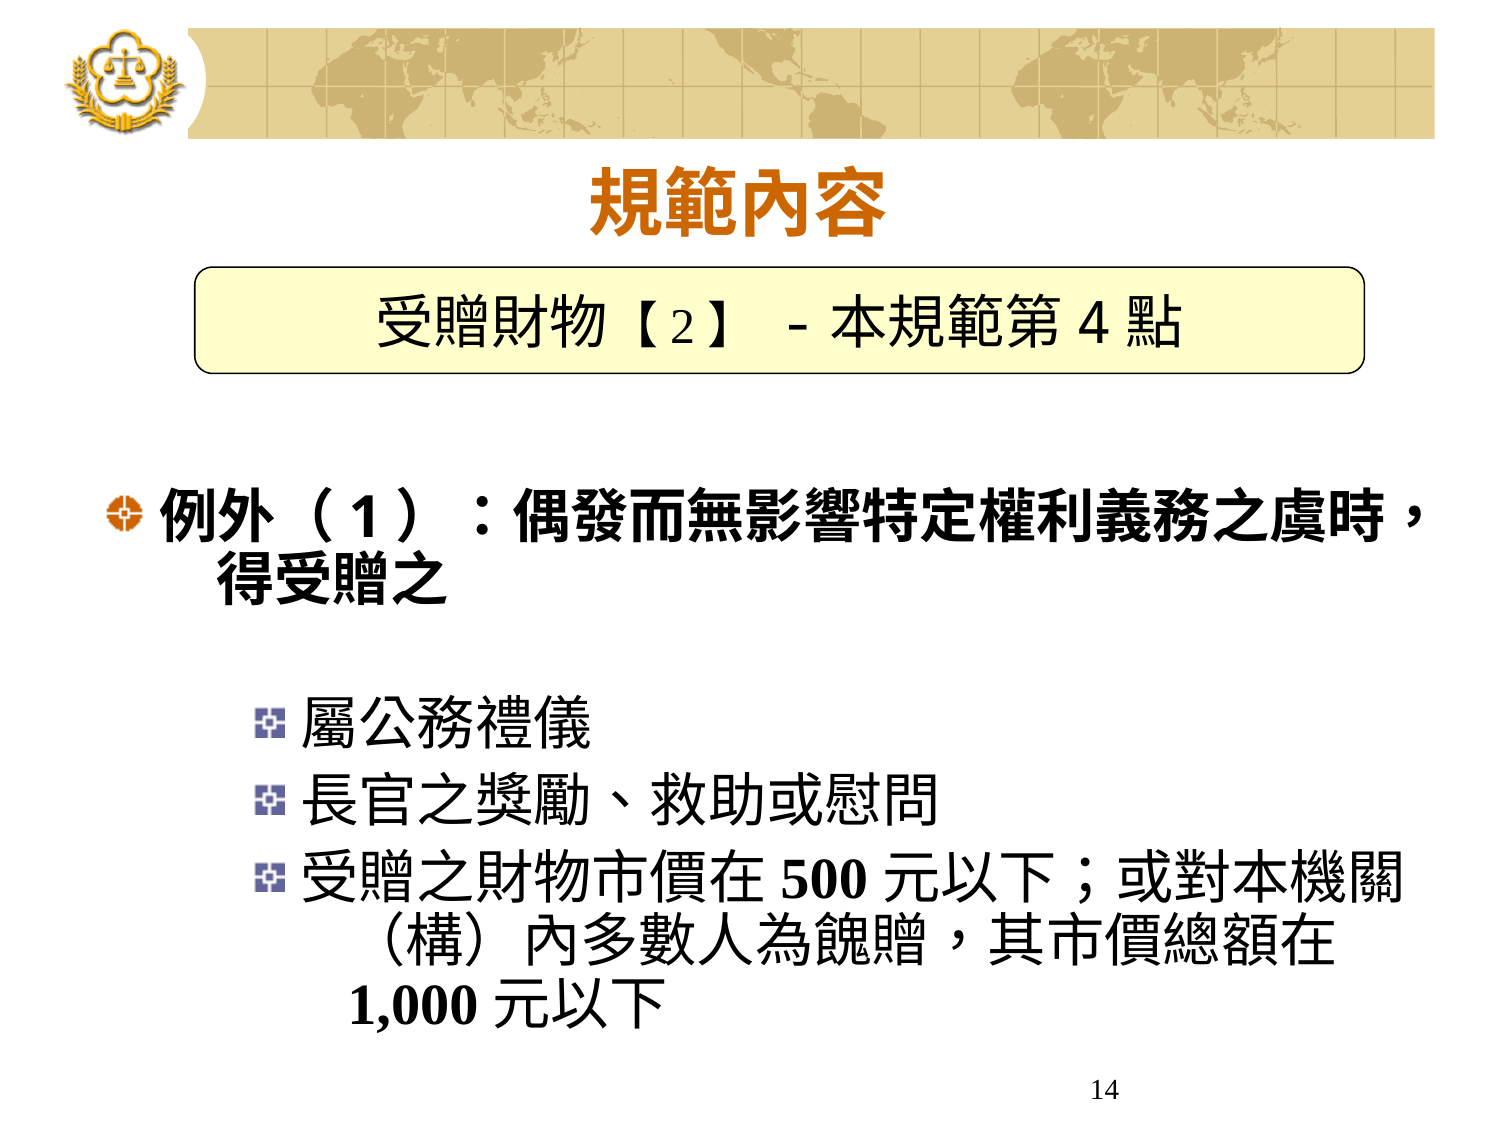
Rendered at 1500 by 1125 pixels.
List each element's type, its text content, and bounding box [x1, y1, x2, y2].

title 規範內容 [478, 137, 999, 264]
text_box [1074, 1047, 1388, 1113]
text_box 受贈財物【2】 -本規範第4點 [194, 267, 1365, 374]
list 例外（1）：偶發而無影響特定權利義務之虞時，得受贈之 屬公務禮儀 長官之獎勵、救助或慰問 受贈之財物市價在500元以下；或對本機關（構）內多數人為餽贈，其市價總額在1,000元以下 [88, 479, 1448, 1047]
